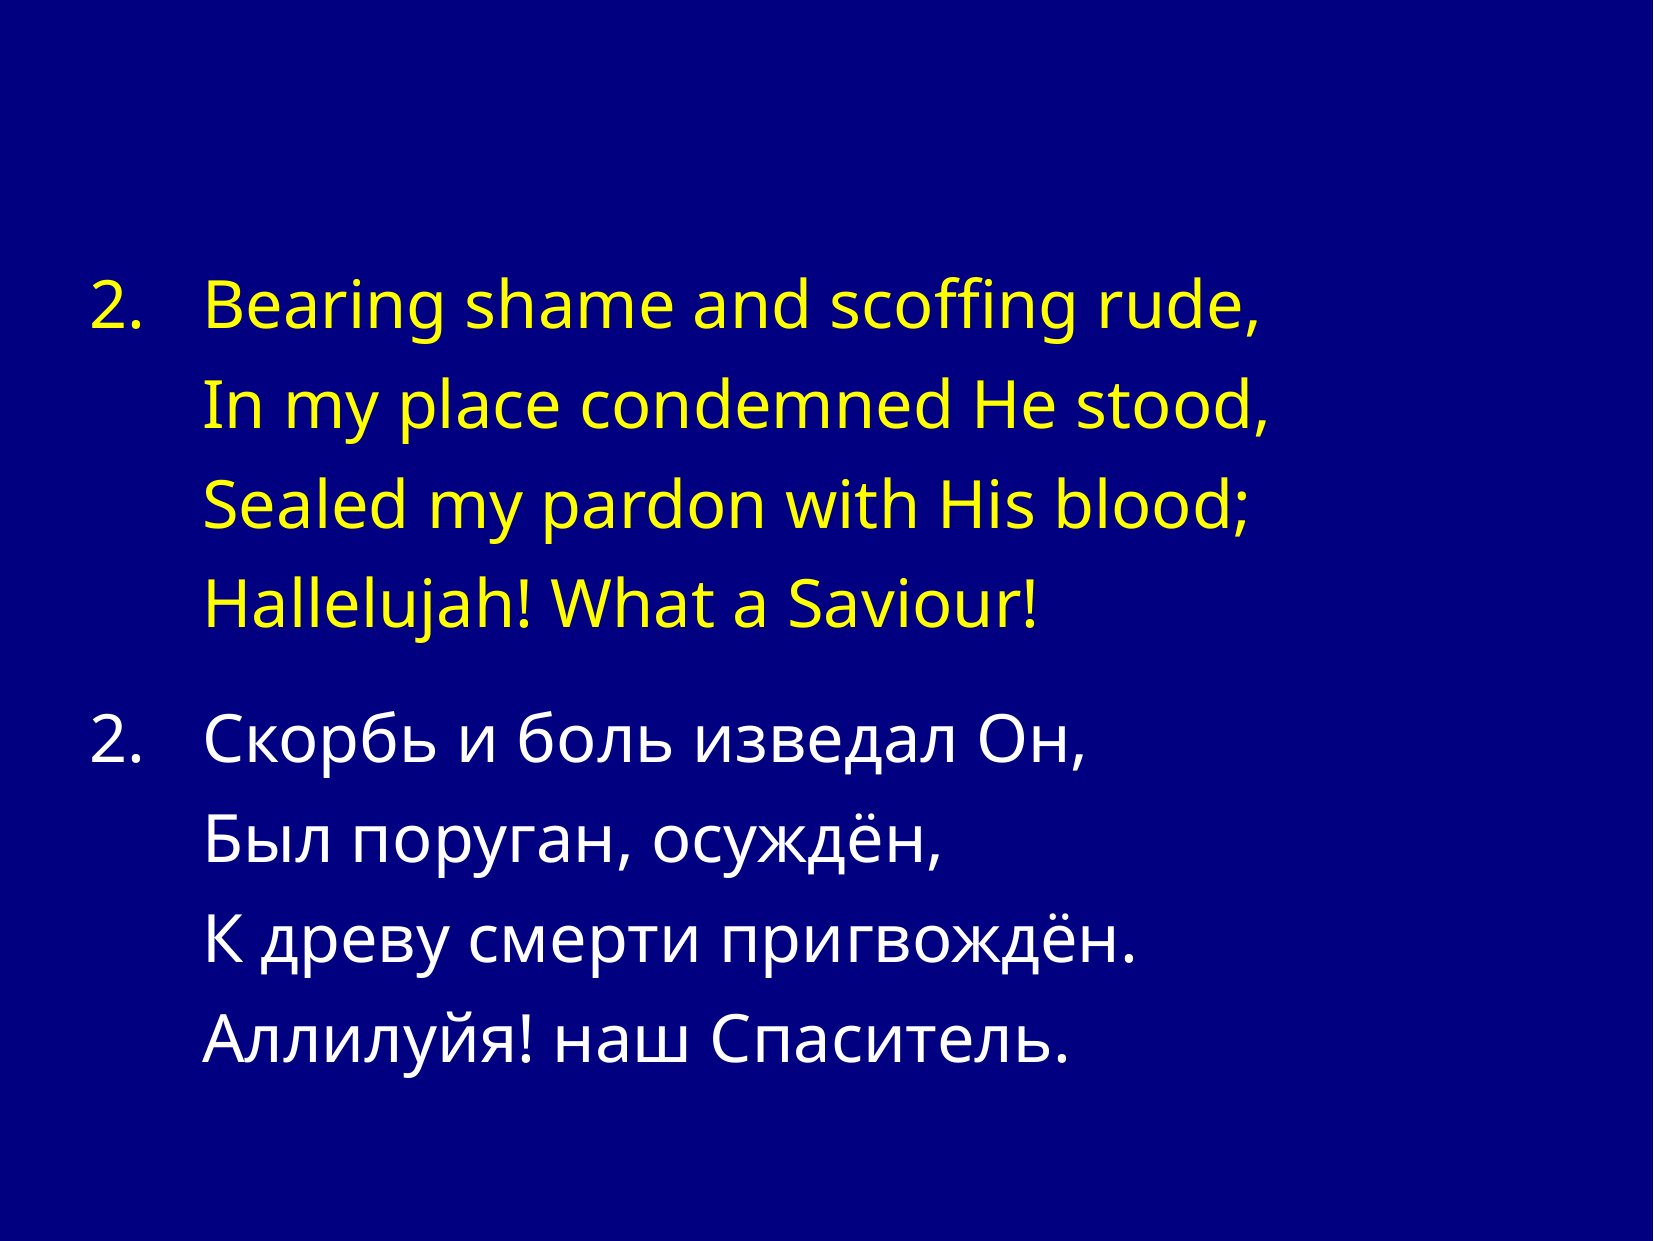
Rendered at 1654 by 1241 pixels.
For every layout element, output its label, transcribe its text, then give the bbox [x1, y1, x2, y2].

text_box 2. Скорбь и боль изведал Он, Был поруган, осуждён, К древу смерти пригвождён. Аллилуйя! наш Спаситель. [75, 675, 1576, 1163]
text_box 2. Bearing shame and scoffing rude, In my place condemned He stood, Sealed my pardon with His blood; Hallelujah! What a Saviour! [75, 150, 1576, 638]
